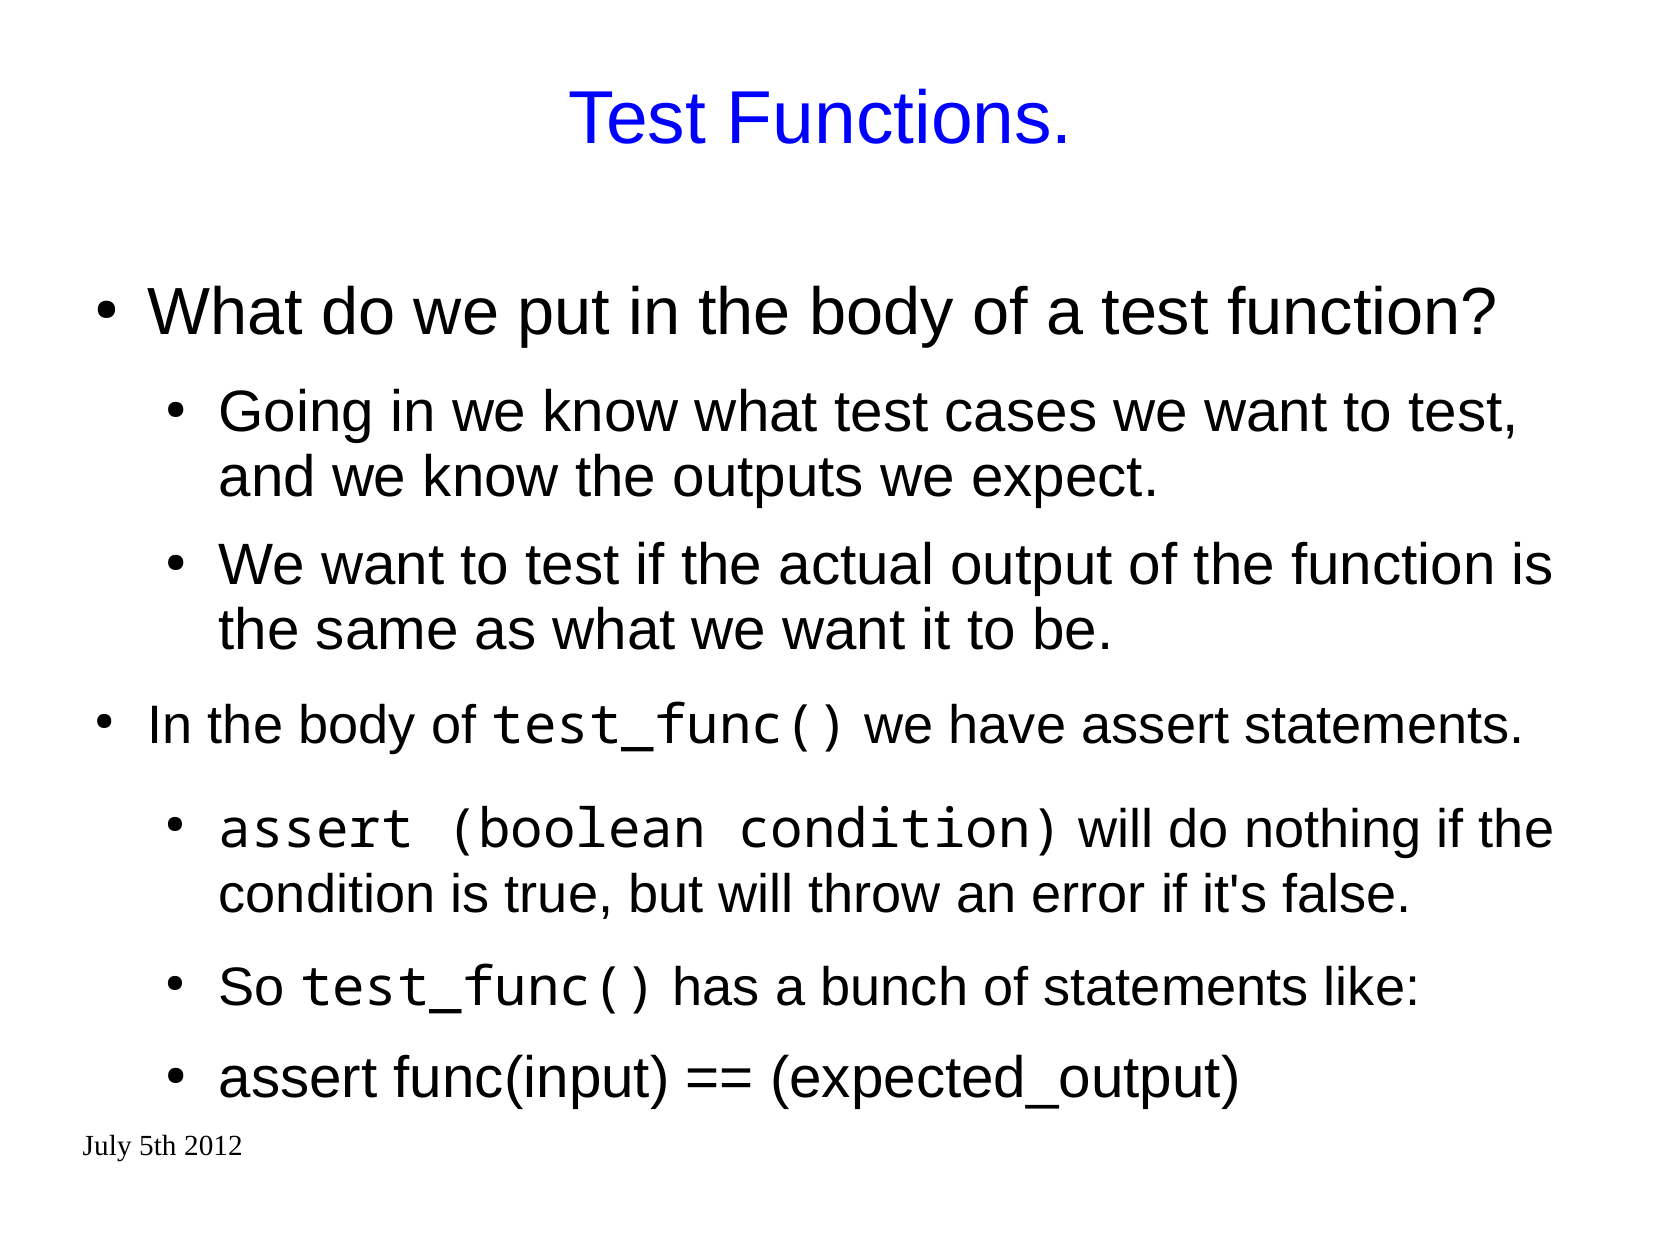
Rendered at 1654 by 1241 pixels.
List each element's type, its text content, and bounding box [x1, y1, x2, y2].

title Test Functions. [76, 58, 1565, 178]
list What do we put in the body of a test function? Going in we know what test cases we want to test, and we know the outputs we expect. We want to test if the actual output of the function is the same as what we want it to be. In the body of test_func() we have assert statements. assert (boolean condition) will do nothing if the condition is true, but will throw an error if it's false. So test_func() has a bunch of statements like: assert func(input) == (expected_output) [76, 274, 1565, 1093]
